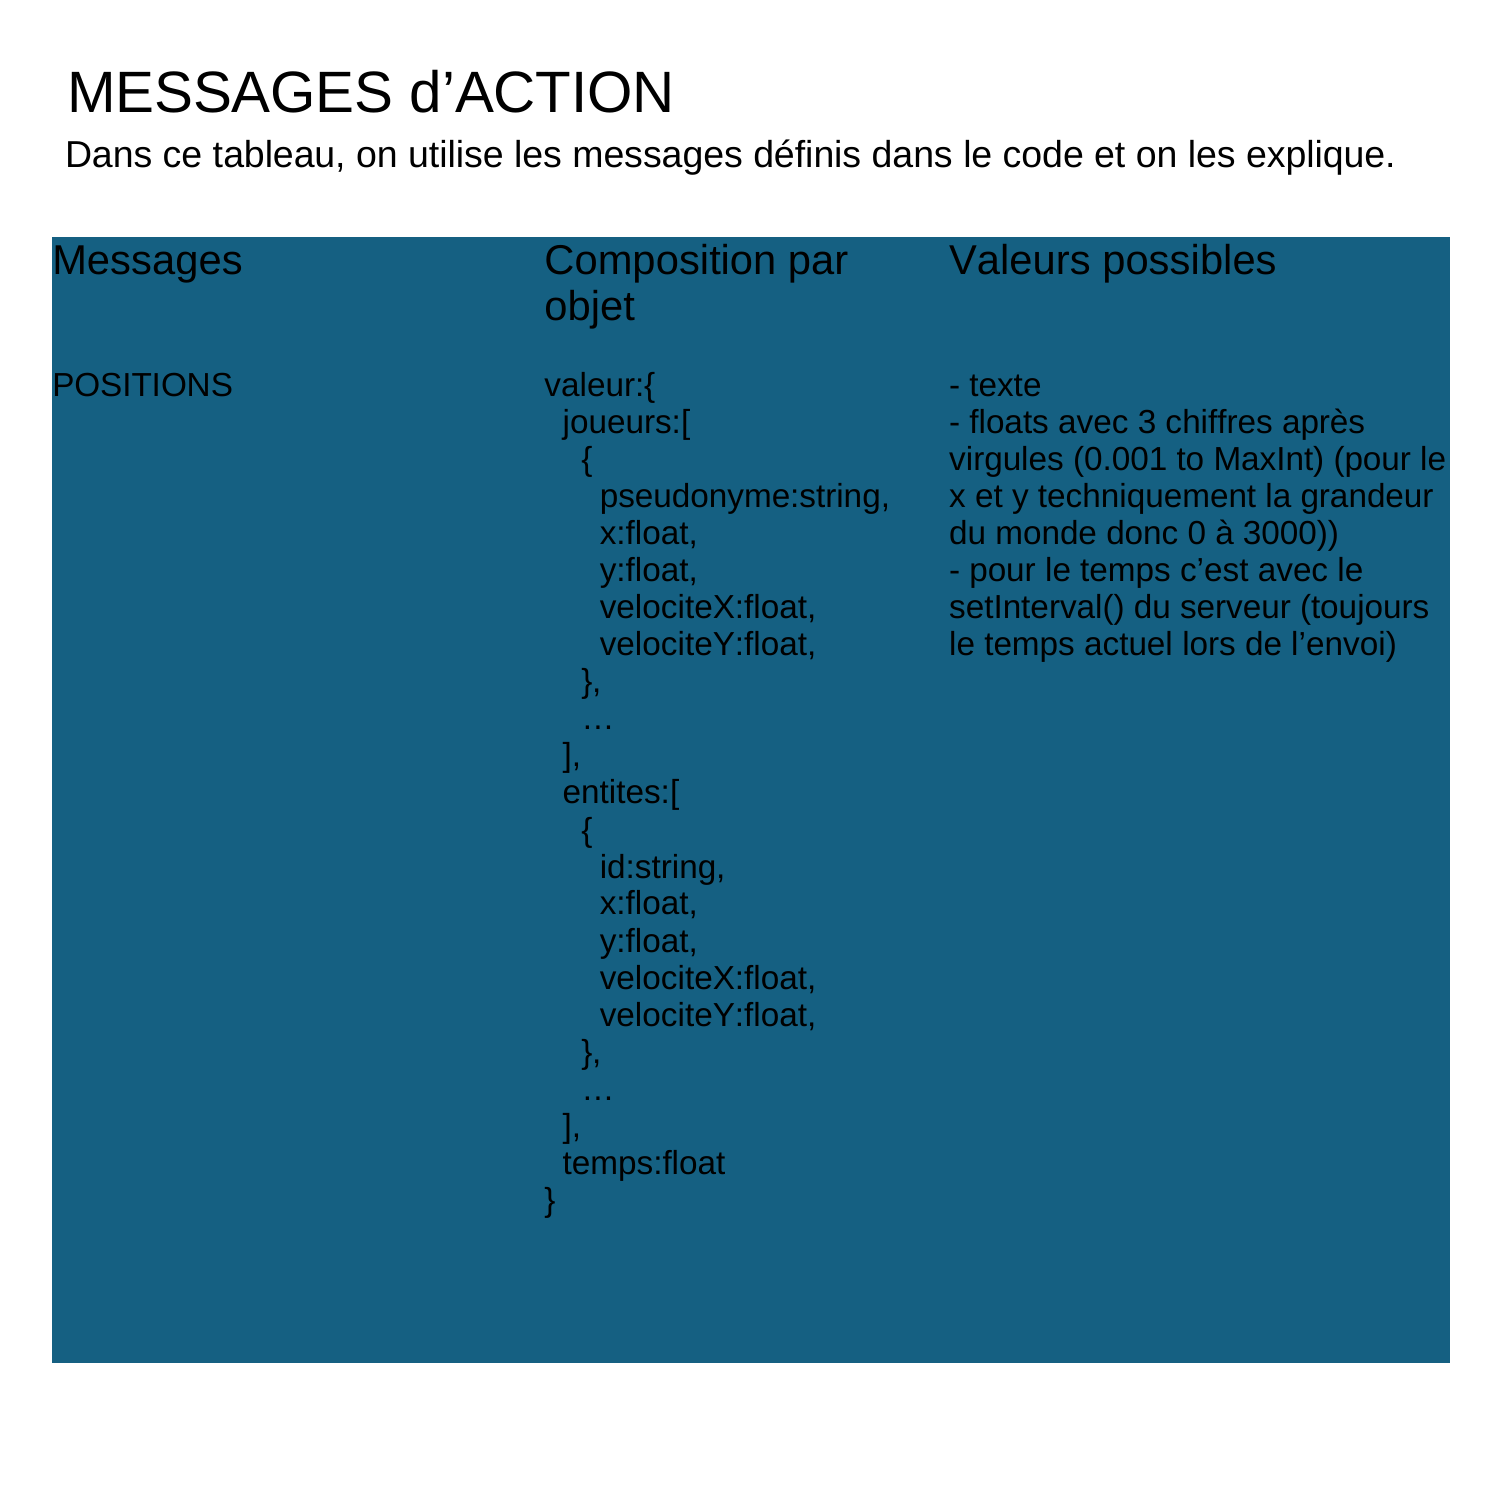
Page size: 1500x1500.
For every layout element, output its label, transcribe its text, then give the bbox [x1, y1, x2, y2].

table_header Composition par objet [544, 237, 949, 367]
table_cell - texte - floats avec 3 chiffres après virgules (0.001 to MaxInt) (pour le x et y techniquement la grandeur du monde donc 0 à 3000)) - pour le temps c’est avec le setInterval() du serveur (toujours le temps actuel lors de l’envoi) [949, 367, 1450, 1363]
text_box Dans ce tableau, on utilise les messages définis dans le code et on les explique. [50, 107, 1448, 184]
table_header Messages [52, 237, 544, 367]
table_cell valeur:{ joueurs:[ { pseudonyme:string, x:float, y:float, velociteX:float, velociteY:float, }, … ], entites:[ { id:string, x:float, y:float, velociteX:float, velociteY:float, }, … ], temps:float } [544, 367, 949, 1363]
title MESSAGES d’ACTION [52, 39, 1450, 207]
table_cell POSITIONS [52, 367, 544, 1363]
table_header Valeurs possibles [949, 237, 1450, 367]
